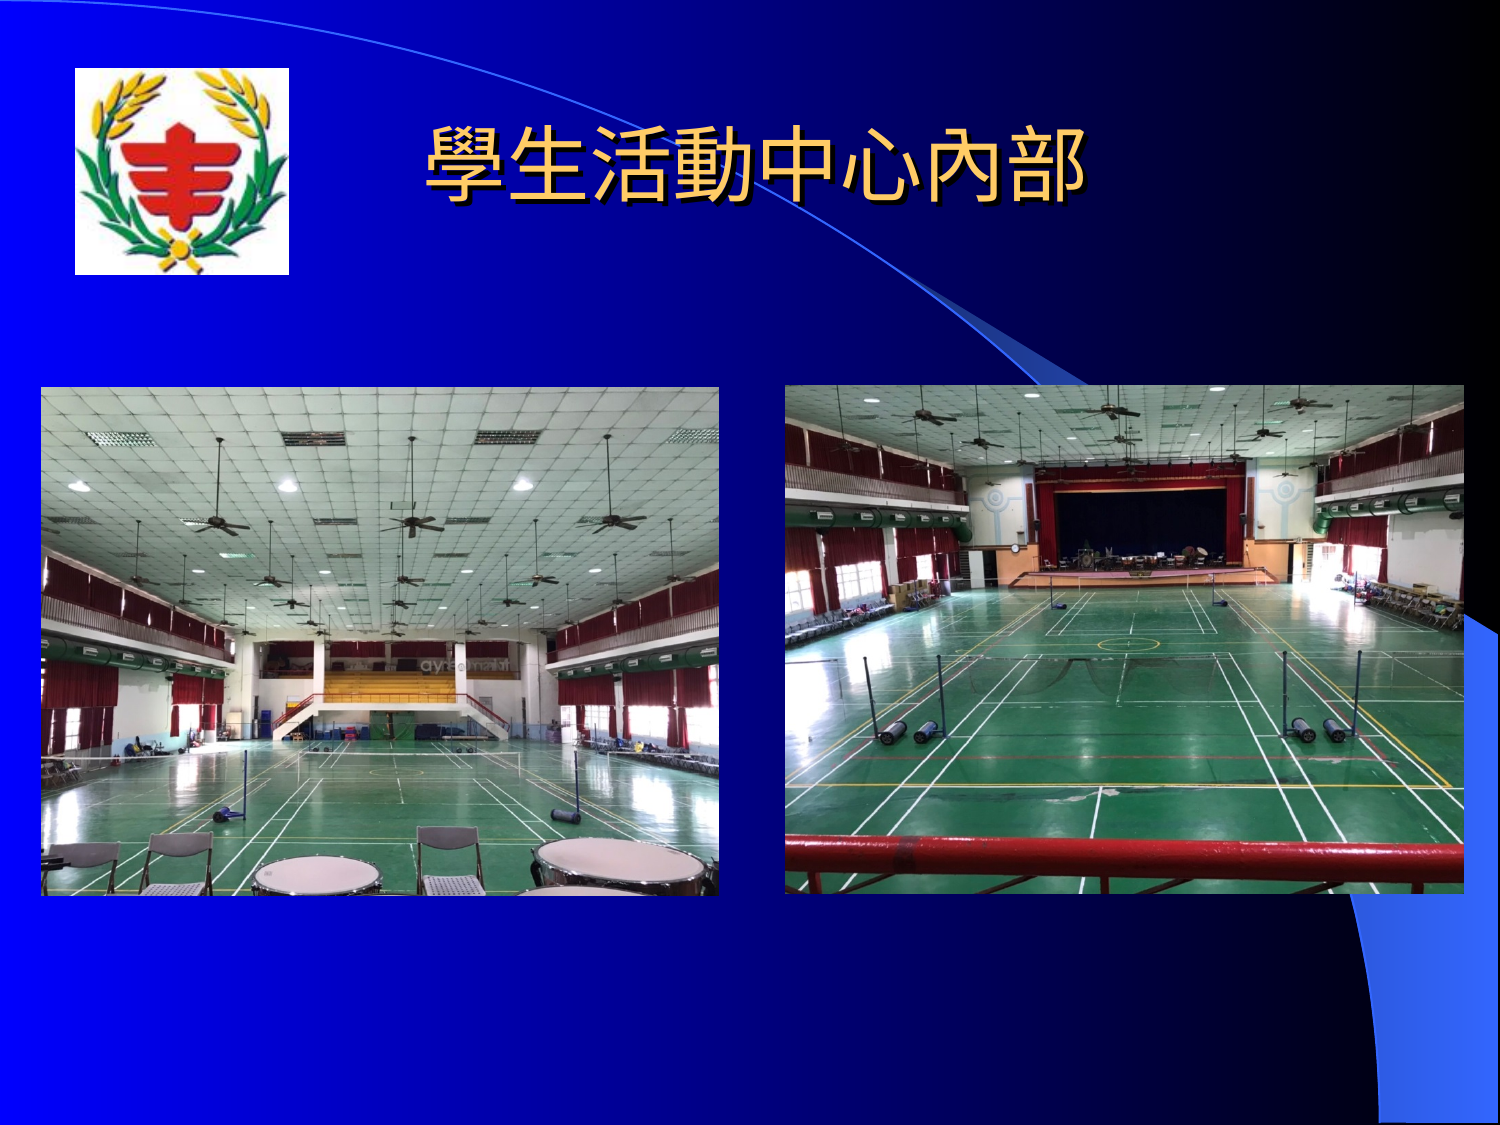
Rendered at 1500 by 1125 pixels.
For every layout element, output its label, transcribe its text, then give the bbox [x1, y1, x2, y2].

picture [785, 385, 1464, 894]
title 學生活動中心內部 [324, 79, 1188, 263]
picture [41, 387, 719, 896]
picture [75, 68, 289, 275]
